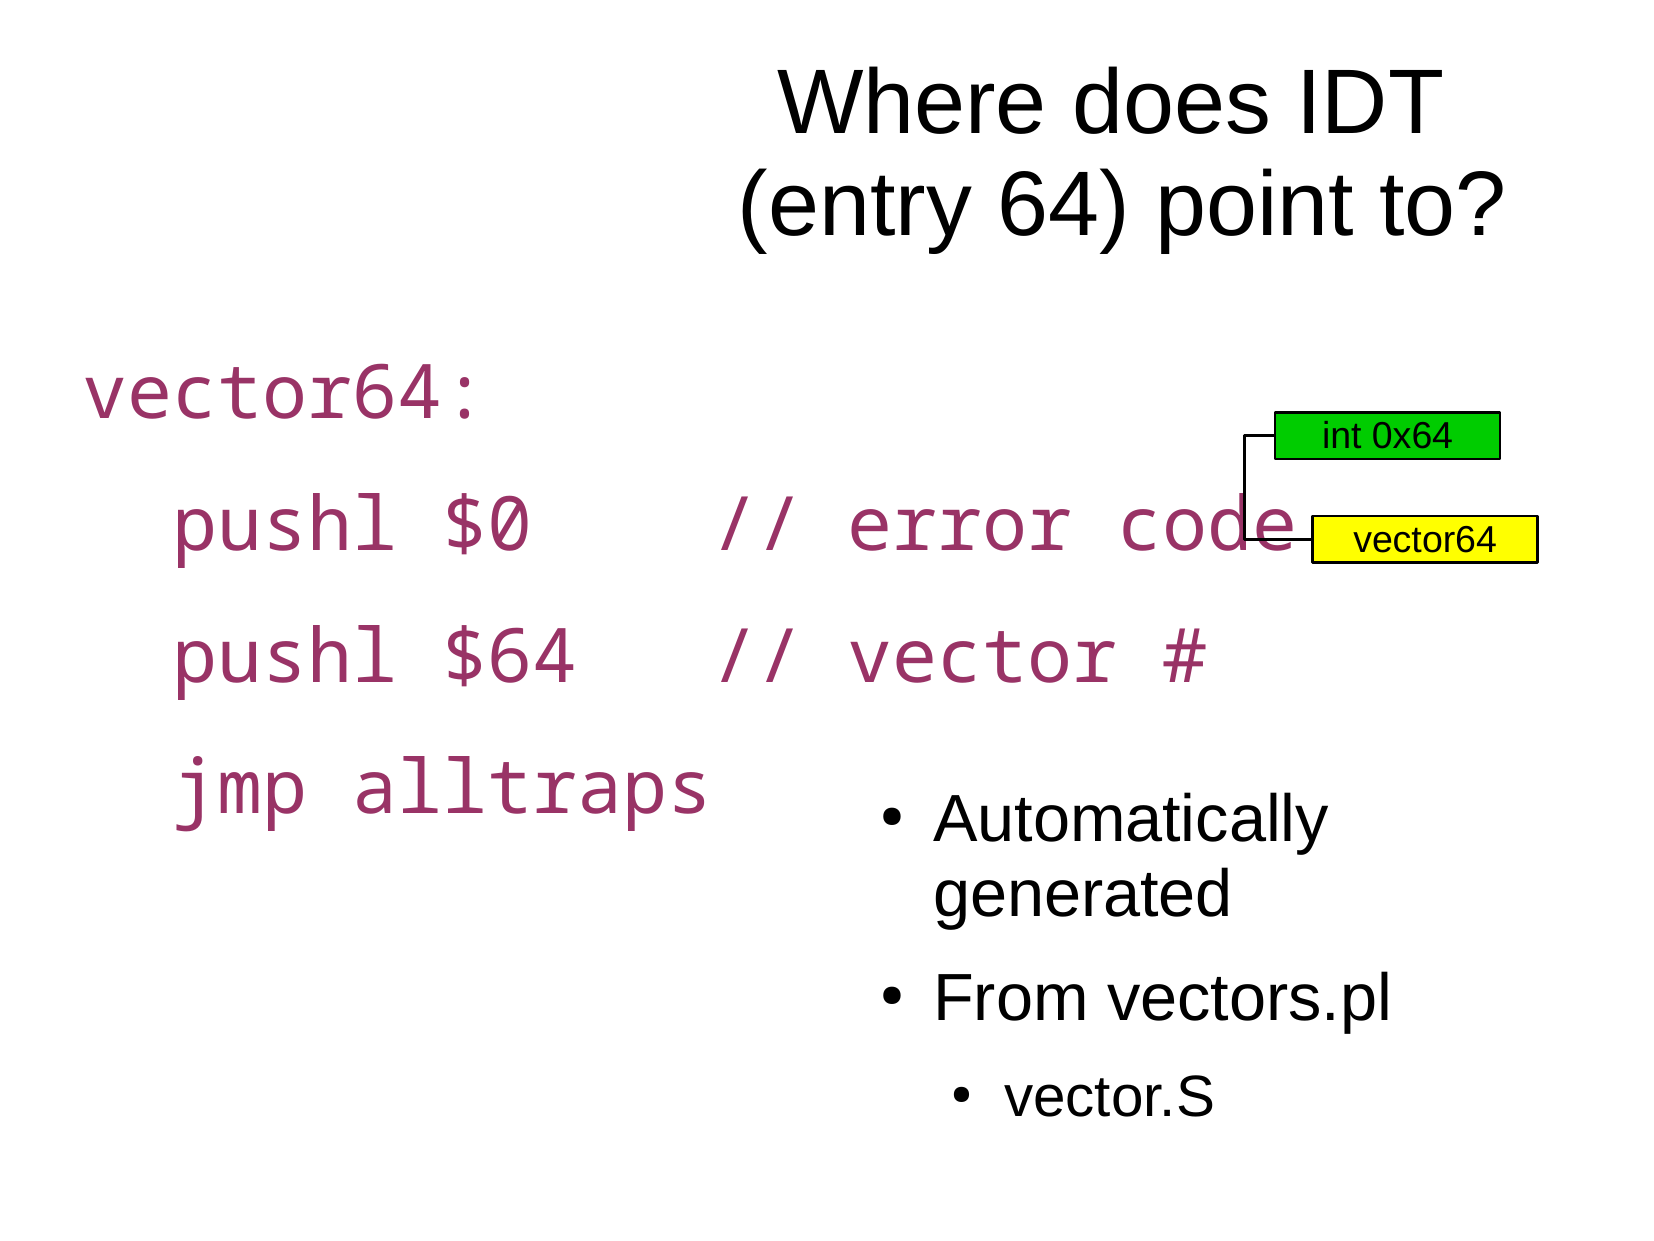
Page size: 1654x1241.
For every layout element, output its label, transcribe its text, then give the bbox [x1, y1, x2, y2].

text_box vector64 [1312, 516, 1538, 563]
text_box int 0x64 [1275, 412, 1501, 459]
title Where does IDT (entry 64) point to? [675, 49, 1571, 257]
list vector64: pushl $0 // error code pushl $64 // vector # jmp alltraps [82, 75, 1571, 1163]
list Automatically generated From vectors.pl vector.S [862, 780, 1589, 1201]
